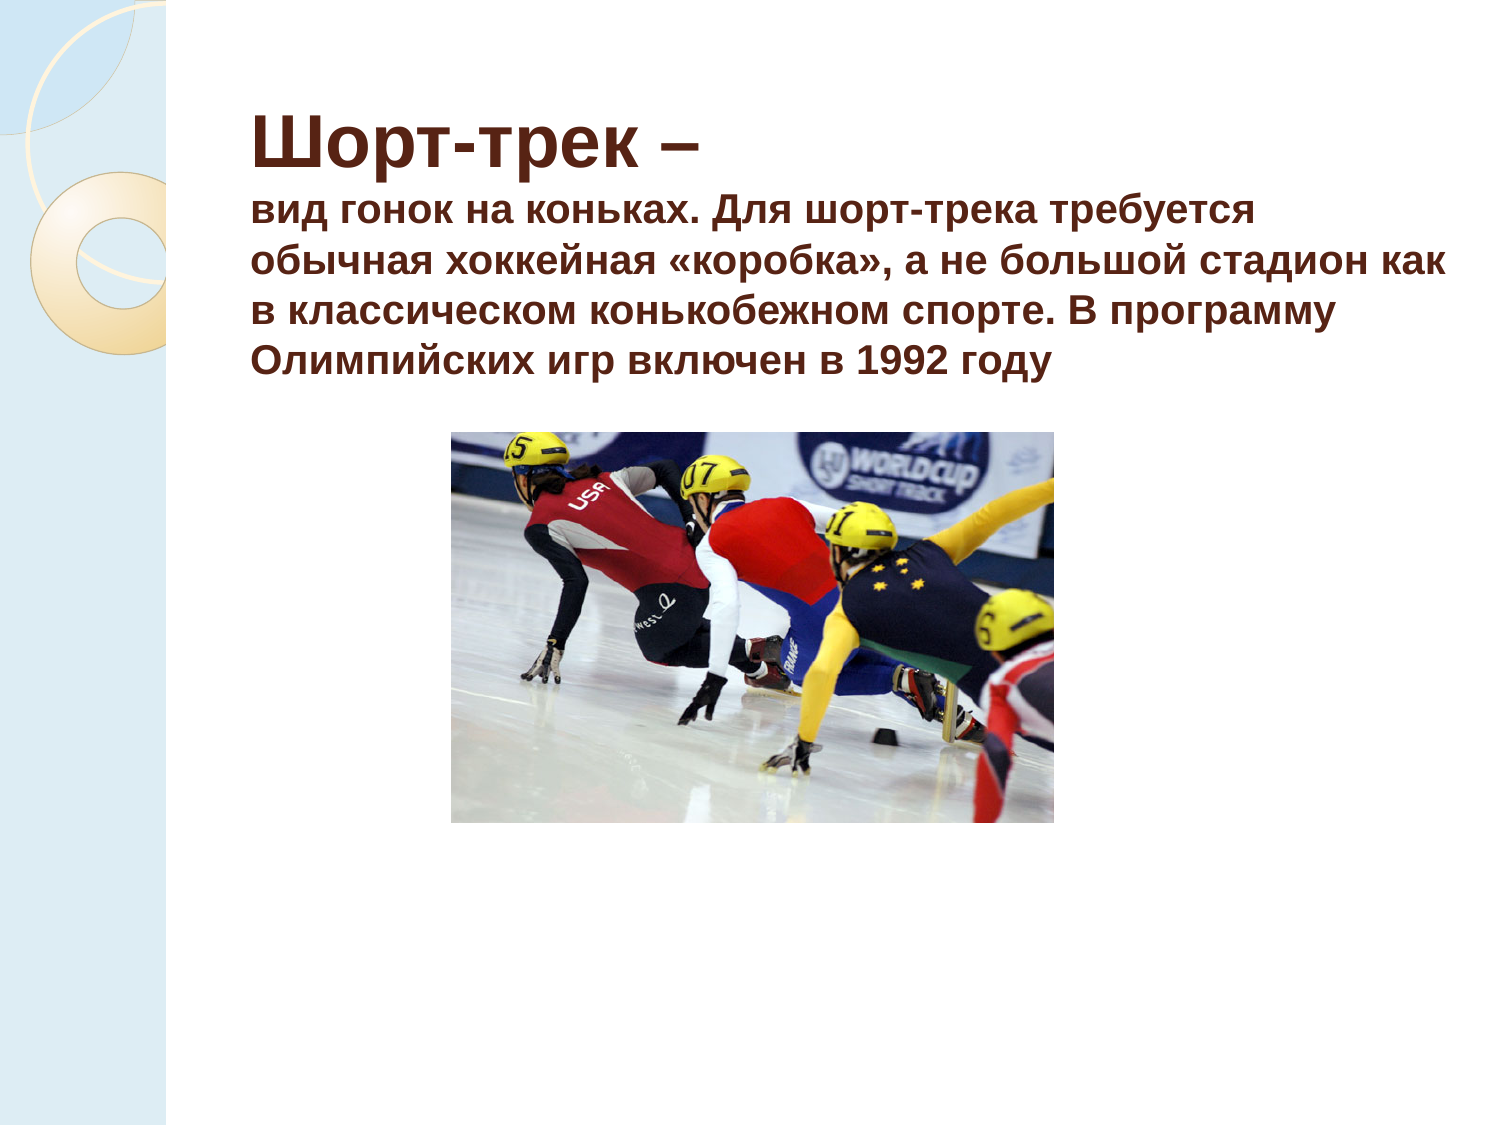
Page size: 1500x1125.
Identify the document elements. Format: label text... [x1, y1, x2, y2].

picture [451, 432, 1054, 823]
title Шорт-трек – вид гонок на коньках. Для шорт-трека требуется обычная хоккейная «коробка», а не большой стадион как в классическом конькобежном спорте. В программу Олимпийских игр включен в 1992 году [235, 45, 1466, 233]
